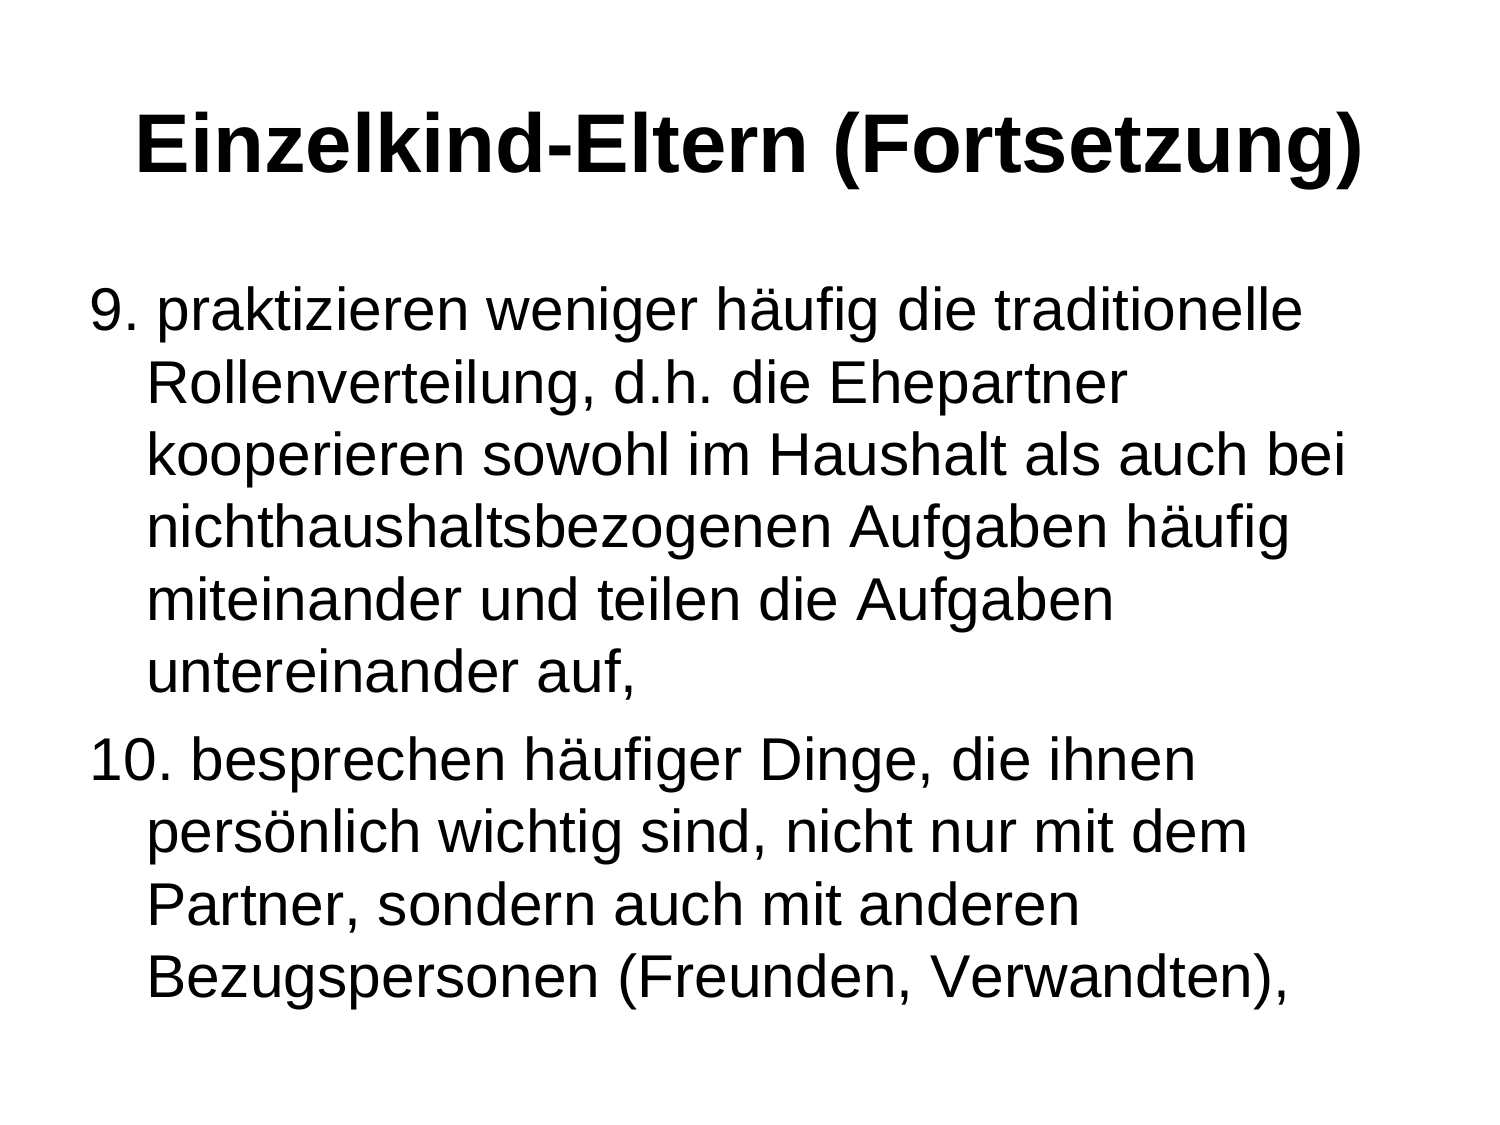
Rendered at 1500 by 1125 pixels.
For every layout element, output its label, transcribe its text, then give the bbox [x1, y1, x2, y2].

title Einzelkind-Eltern (Fortsetzung) [75, 45, 1426, 233]
list 9. praktizieren weniger häufig die traditionelle Rollenverteilung, d.h. die Ehepartner kooperieren sowohl im Haushalt als auch bei nichthaushaltsbezogenen Aufgaben häufig miteinander und teilen die Aufgaben untereinander auf, 10. besprechen häufiger Dinge, die ihnen persönlich wichtig sind, nicht nur mit dem Partner, sondern auch mit anderen Bezugspersonen (Freunden, Verwandten), [75, 262, 1426, 1005]
